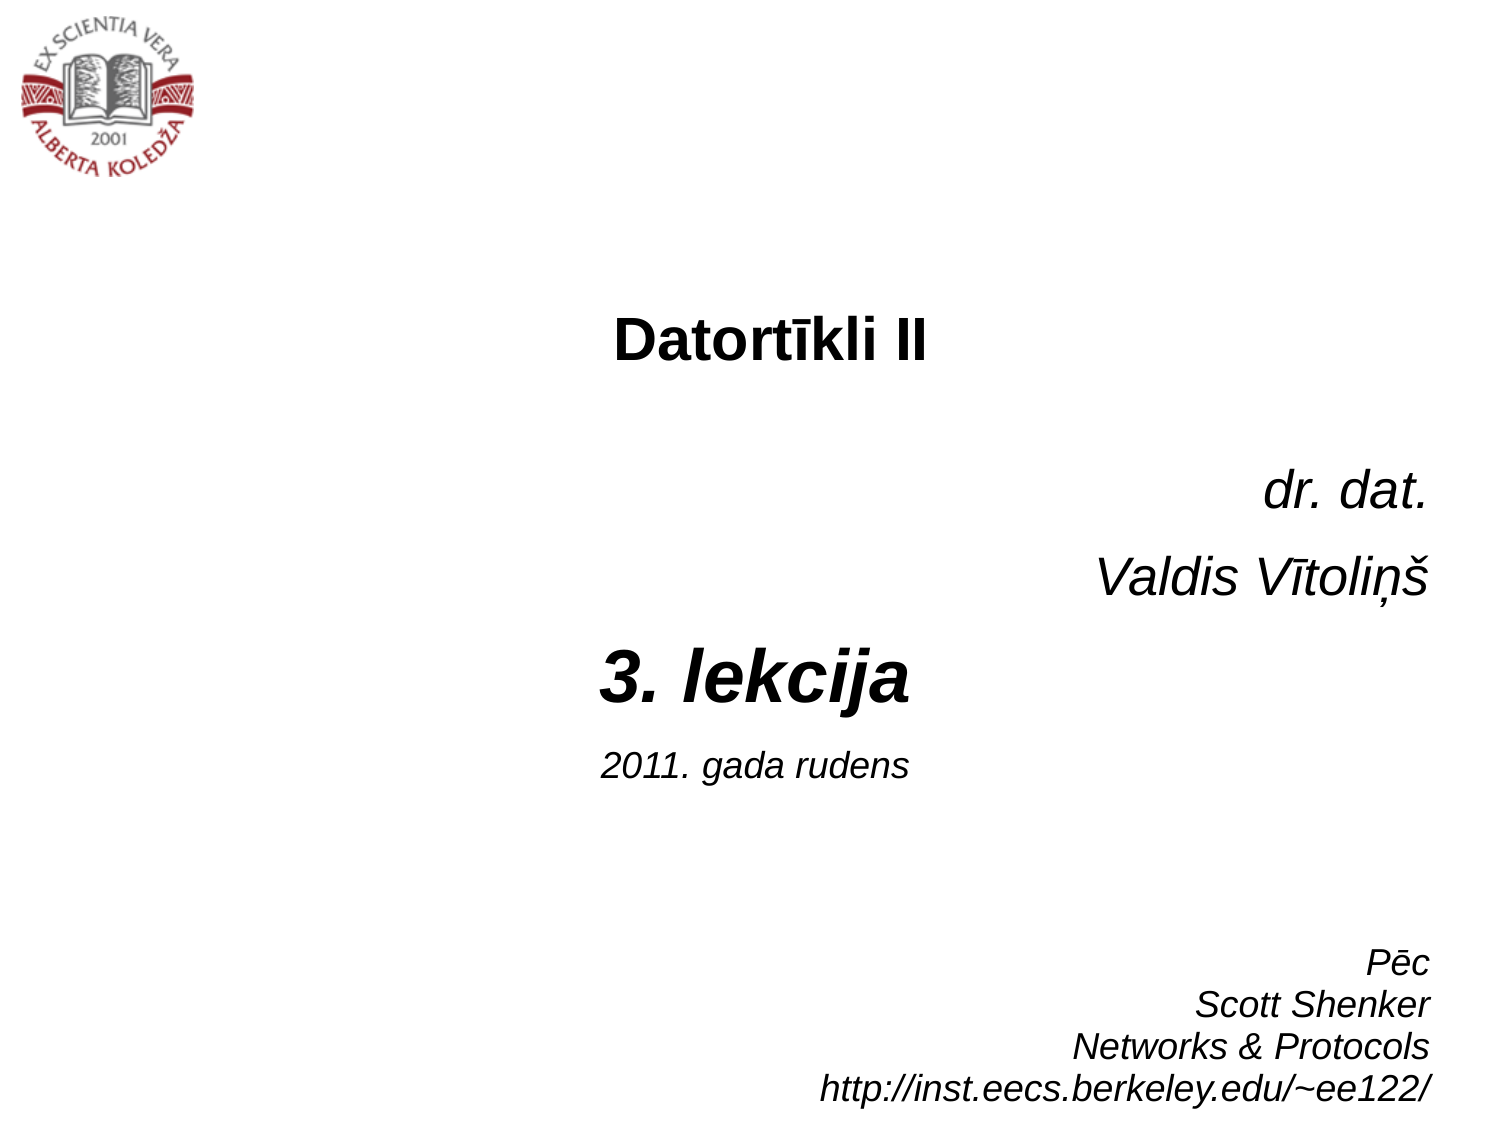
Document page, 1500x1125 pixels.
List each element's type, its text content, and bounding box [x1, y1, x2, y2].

list dr. dat. Valdis Vītoliņš 3. lekcija 2011. gada rudens Pēc Scott Shenker Networks & Protocols http://inst.eecs.berkeley.edu/~ee122/ [80, 372, 1431, 1115]
title Datortīkli II [187, 283, 1356, 372]
picture [21, 16, 194, 177]
